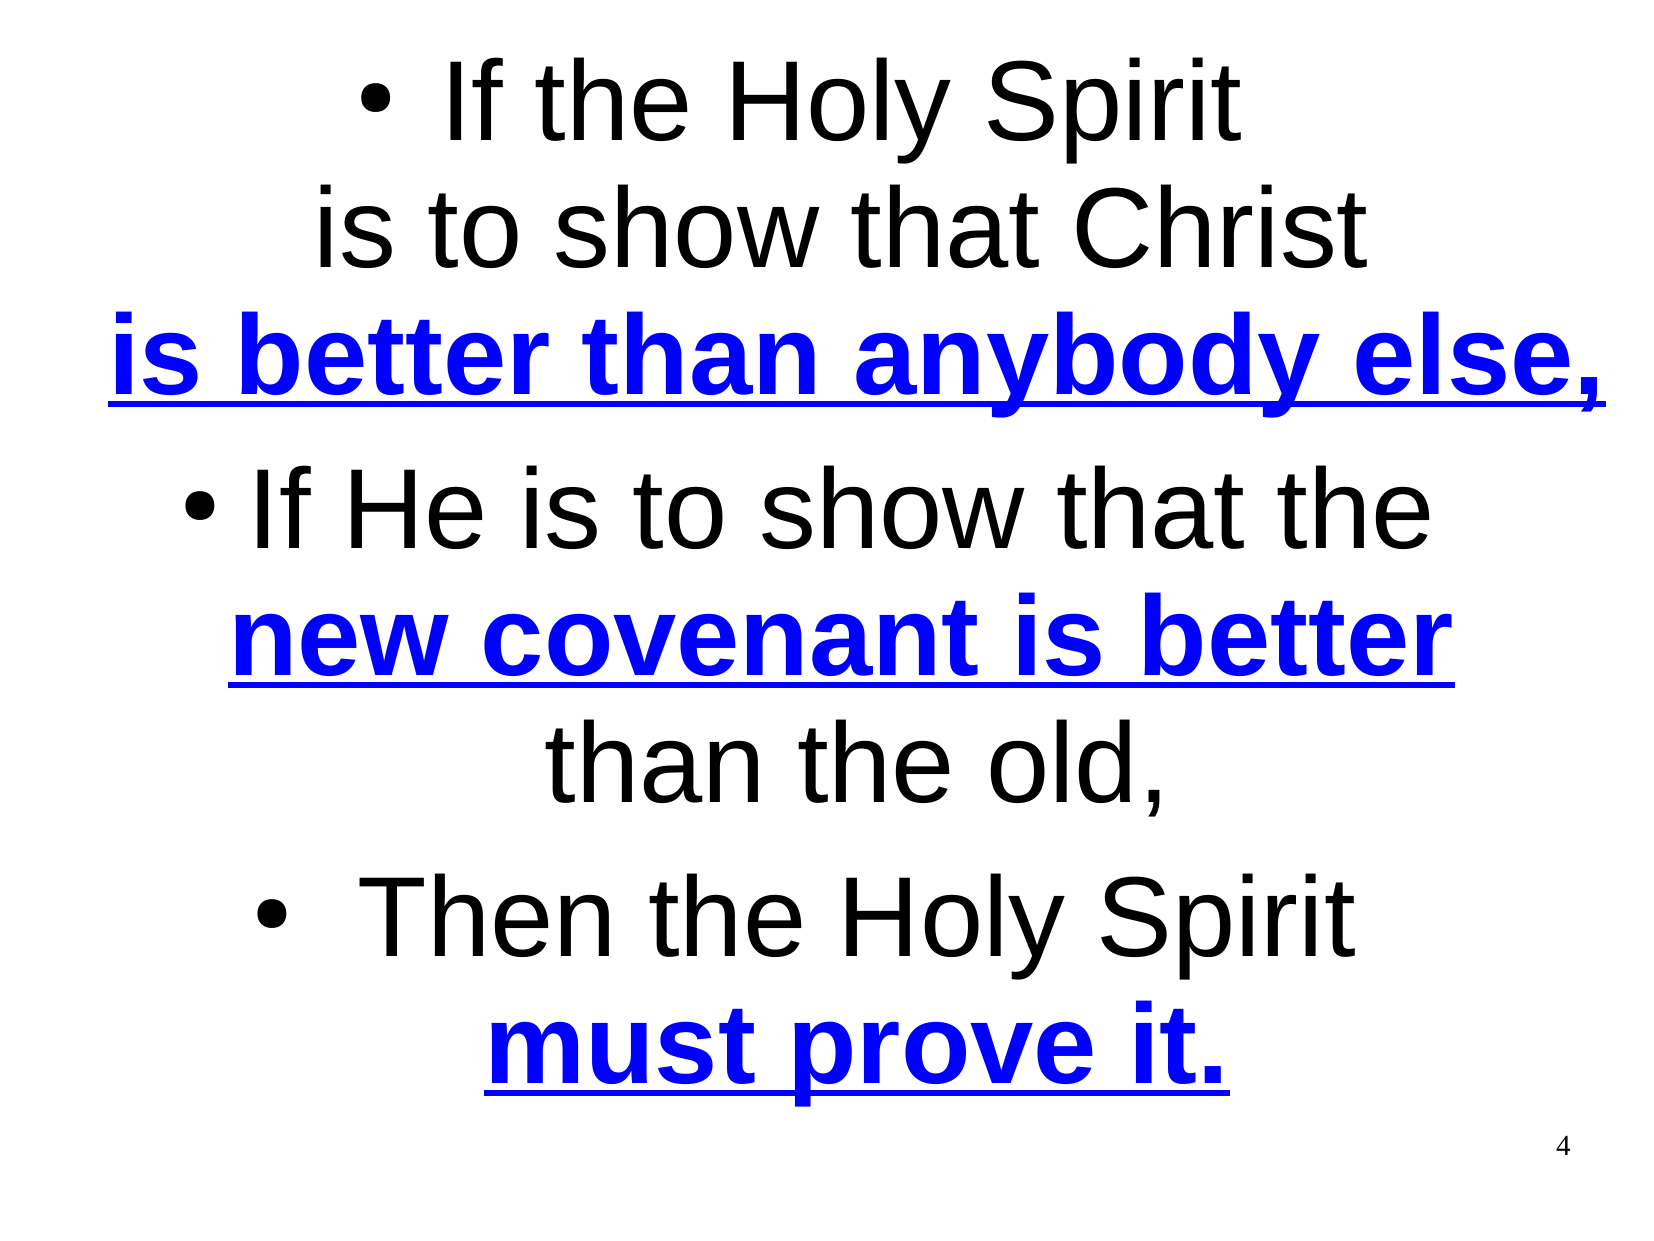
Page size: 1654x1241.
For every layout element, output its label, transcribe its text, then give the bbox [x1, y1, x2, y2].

list If the Holy Spirit is to show that Christ is better than anybody else, If He is to show that the new covenant is better than the old, Then the Holy Spirit must prove it. [37, 37, 1613, 1238]
